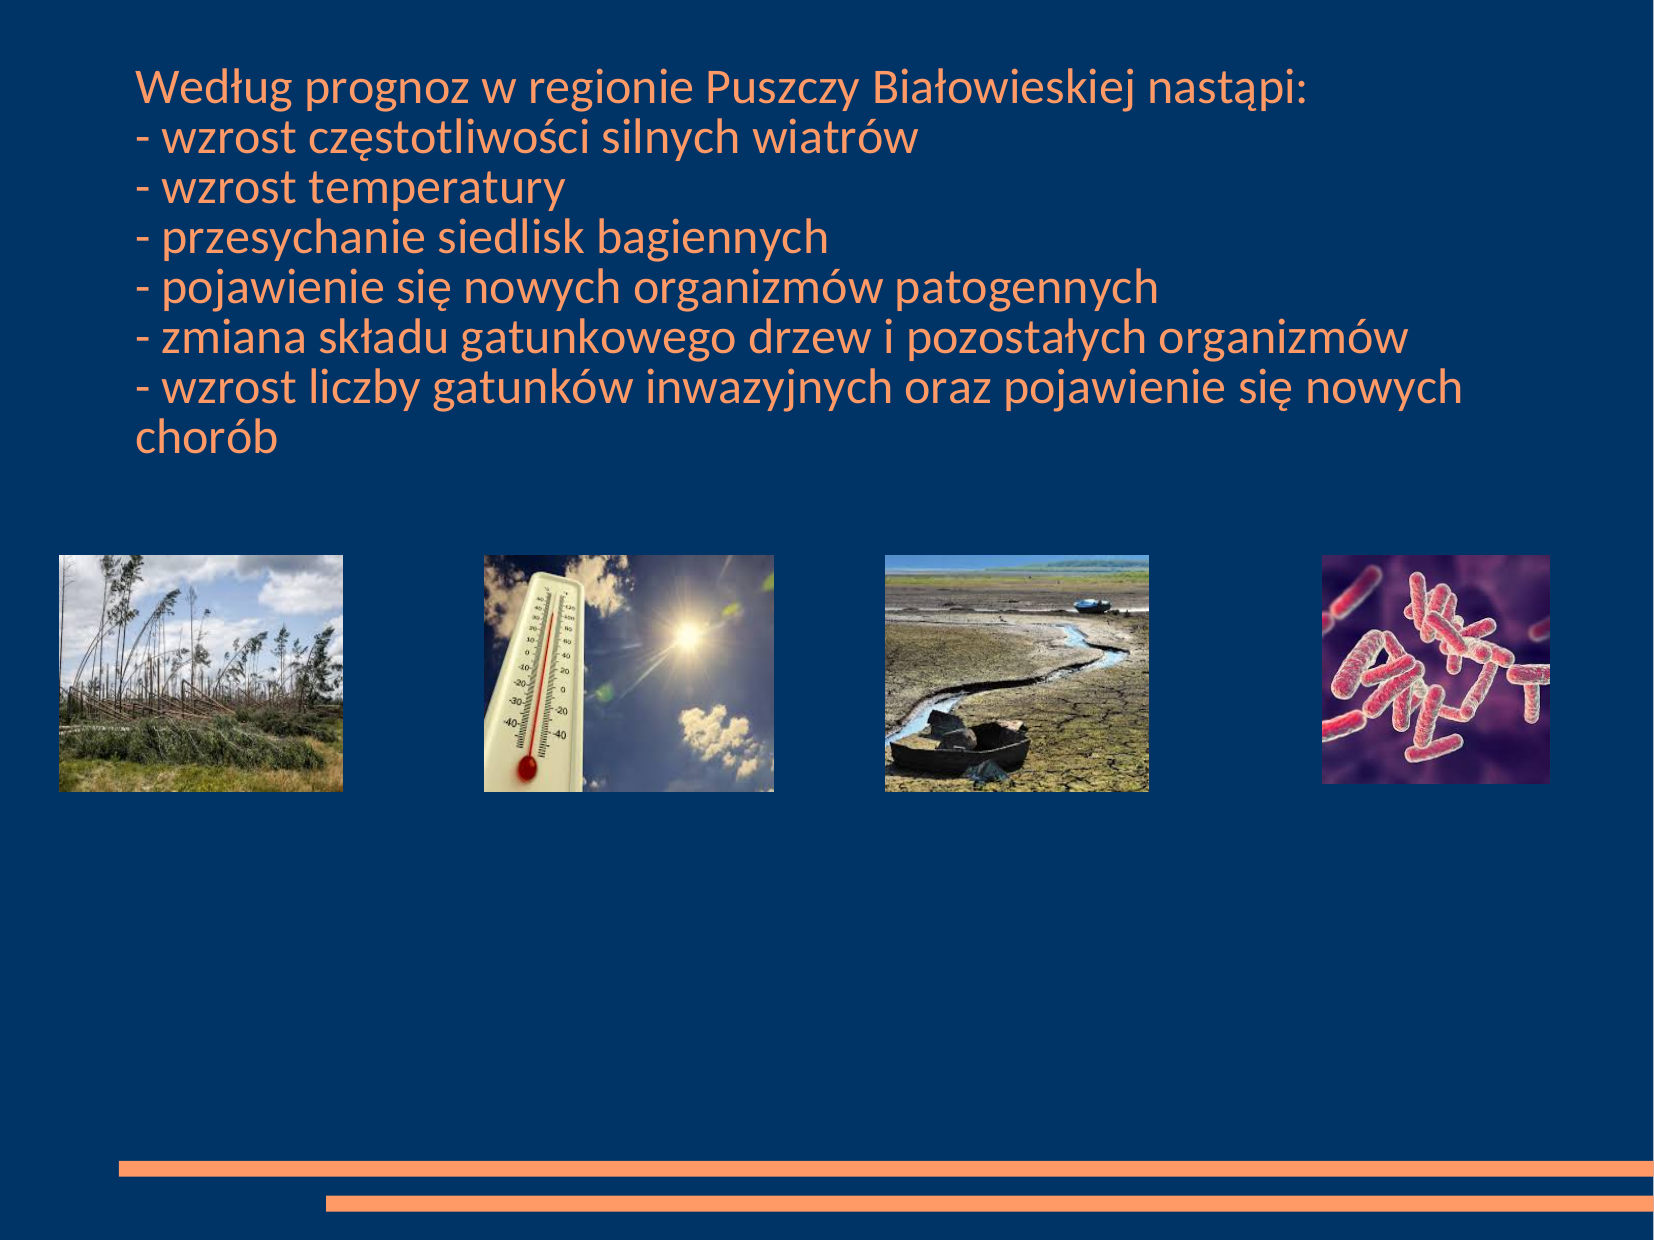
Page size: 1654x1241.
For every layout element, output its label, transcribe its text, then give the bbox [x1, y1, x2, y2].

picture [59, 555, 343, 792]
picture [484, 555, 774, 792]
picture [1322, 555, 1550, 784]
picture [885, 555, 1149, 792]
title Według prognoz w regionie Puszczy Białowieskiej nastąpi: - wzrost częstotliwości silnych wiatrów - wzrost temperatury - przesychanie siedlisk bagiennych - pojawienie się nowych organizmów patogennych - zmiana składu gatunkowego drzew i pozostałych organizmów - wzrost liczby gatunków inwazyjnych oraz pojawienie się nowych chorób [135, 16, 1548, 566]
